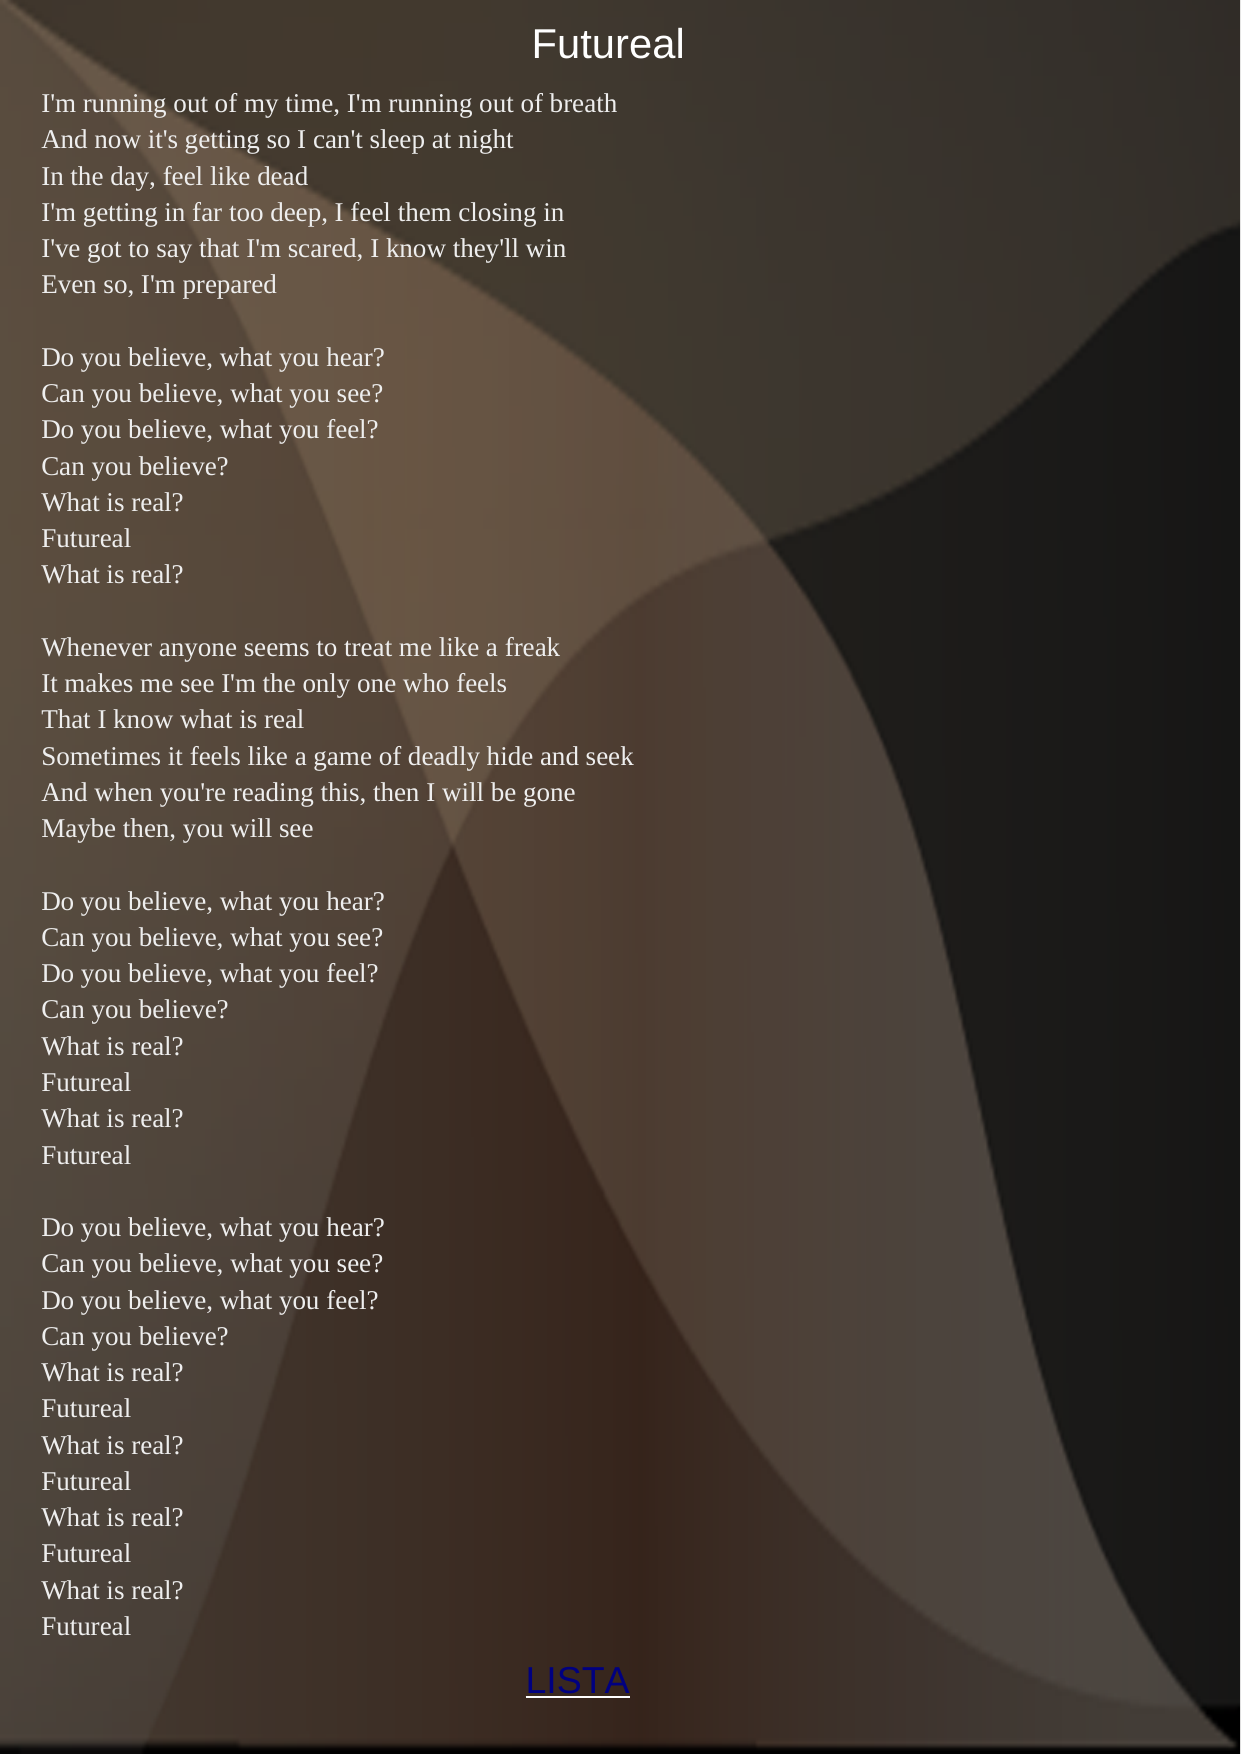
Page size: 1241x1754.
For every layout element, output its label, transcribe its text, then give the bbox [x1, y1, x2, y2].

list I'm running out of my time, I'm running out of breath And now it's getting so I can't sleep at night In the day, feel like dead I'm getting in far too deep, I feel them closing in I've got to say that I'm scared, I know they'll win Even so, I'm prepared Do you believe, what you hear? Can you believe, what you see? Do you believe, what you feel? Can you believe? What is real? Futureal What is real? Whenever anyone seems to treat me like a freak It makes me see I'm the only one who feels That I know what is real Sometimes it feels like a game of deadly hide and seek And when you're reading this, then I will be gone Maybe then, you will see Do you believe, what you hear? Can you believe, what you see? Do you believe, what you feel? Can you believe? What is real? Futureal What is real? Futureal Do you believe, what you hear? Can you believe, what you see? Do you believe, what you feel? Can you believe? What is real? Futureal What is real? Futureal What is real? Futureal What is real? Futureal [41, 88, 786, 1685]
picture [0, 0, 1241, 1754]
text_box LISTA [525, 1659, 658, 1702]
title Futureal [76, 21, 1140, 68]
